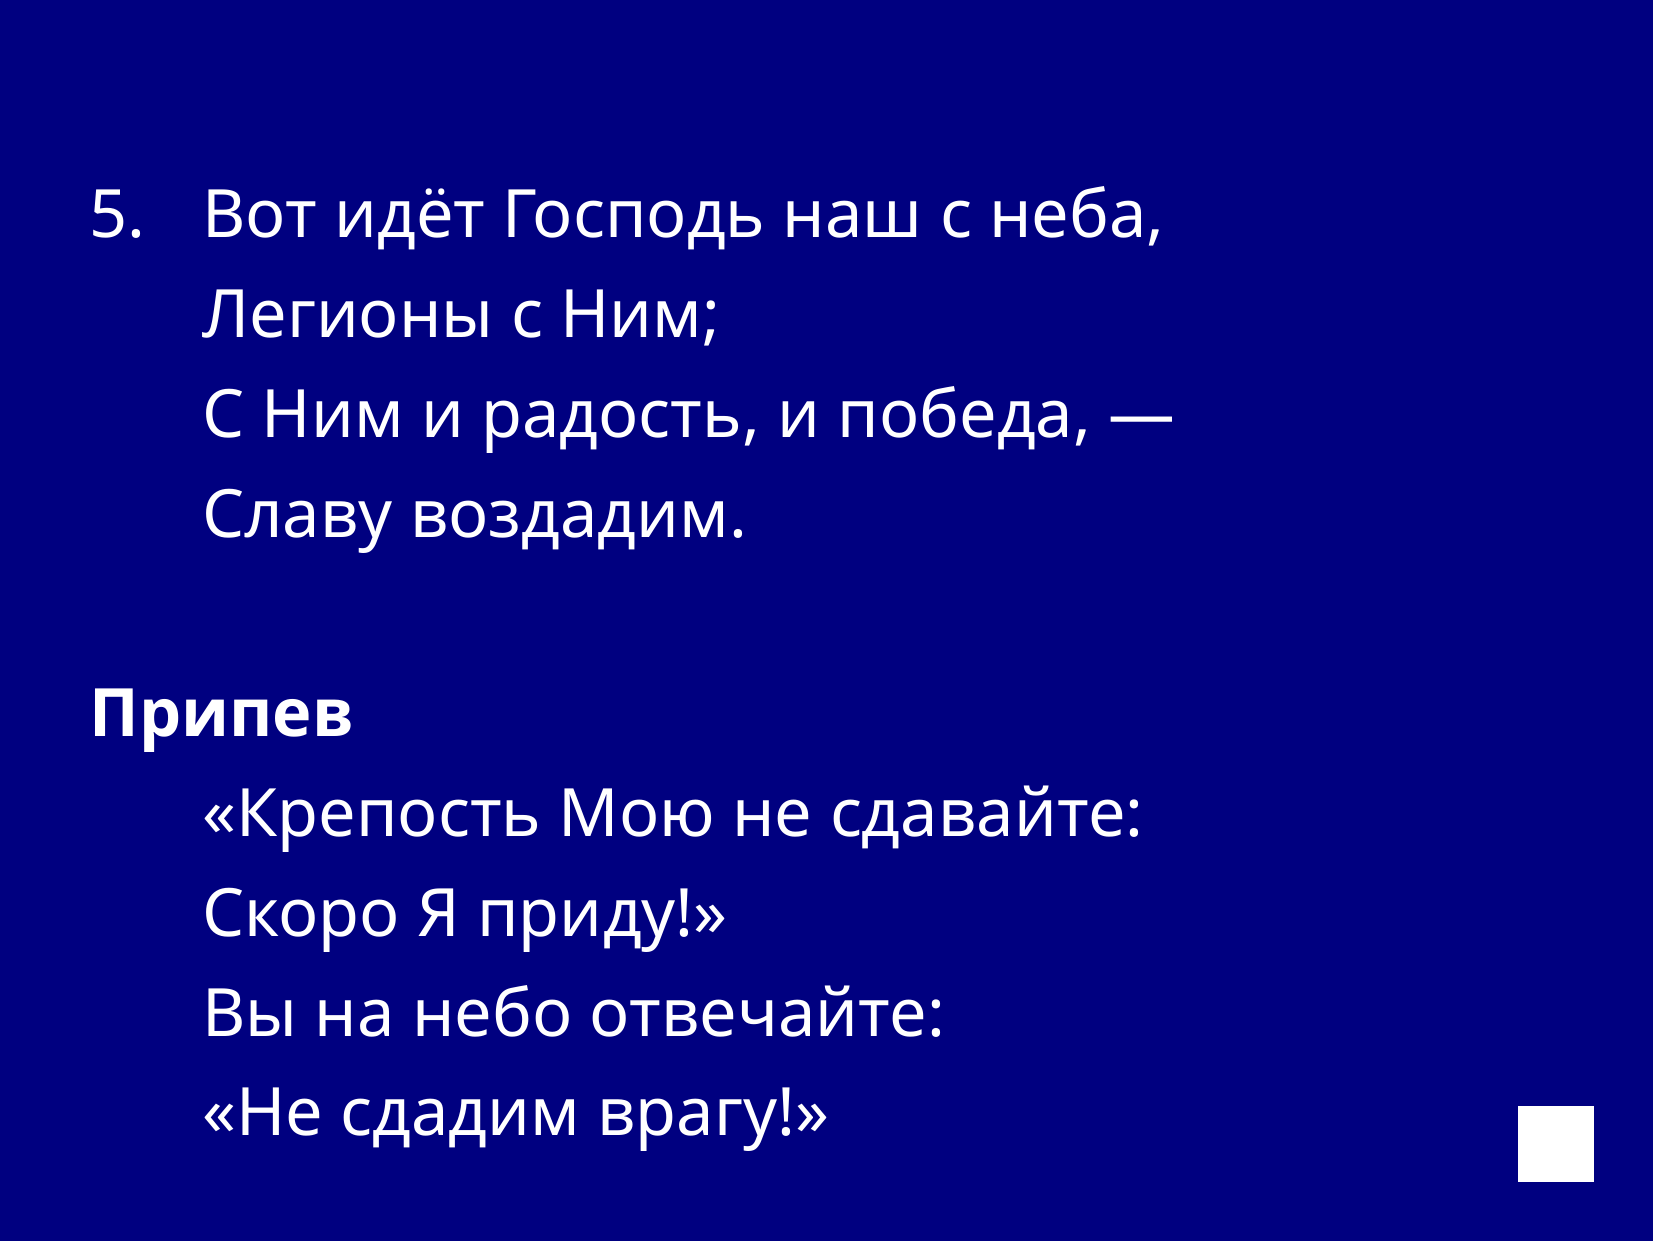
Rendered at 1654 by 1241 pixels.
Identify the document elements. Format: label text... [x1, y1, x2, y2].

text_box [1518, 1106, 1594, 1182]
text_box 5. Вот идёт Господь наш с неба, Легионы с Ним; С Ним и радость, и победа, — Славу воздадим. Припев «Крепость Мою не сдавайте: Скоро Я приду!» Вы на небо отвечайте: «Не сдадим врагу!» [75, 150, 1576, 1163]
